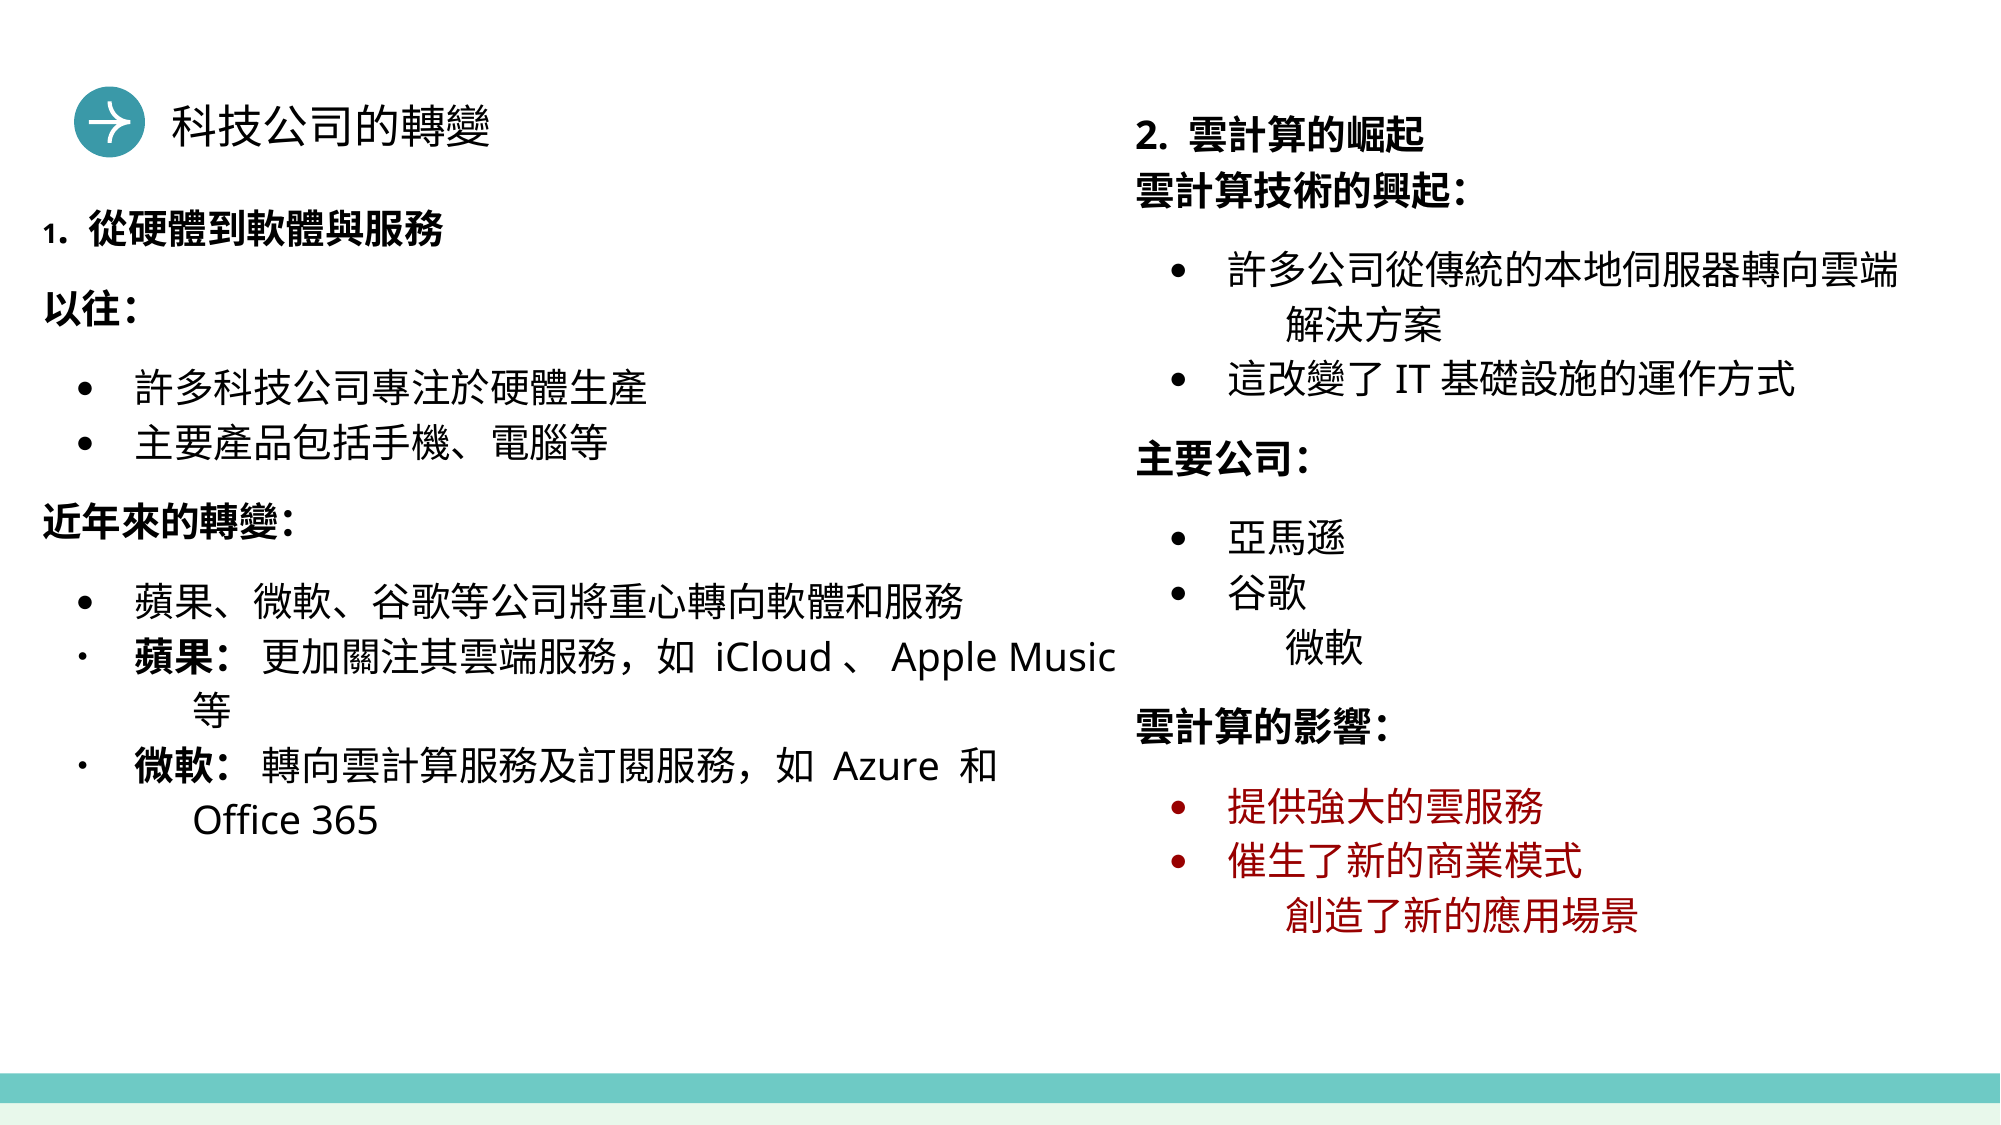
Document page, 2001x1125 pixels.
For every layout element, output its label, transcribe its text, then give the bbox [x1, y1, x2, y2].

text_box 1. 從硬體到軟體與服務 以往： 許多科技公司專注於硬體生產 主要產品包括手機、電腦等 近年來的轉變： 蘋果、微軟、谷歌等公司將重心轉向軟體和服務 蘋果： 更加關注其雲端服務，如 iCloud、Apple Music 等 微軟： 轉向雲計算服務及訂閱服務，如 Azure 和 Office 365 [42, 191, 1120, 637]
text_box [0, 1073, 2000, 1125]
text_box 2. 雲計算的崛起 雲計算技術的興起： 許多公司從傳統的本地伺服器轉向雲端解決方案 這改變了IT基礎設施的運作方式 主要公司： 亞馬遜 谷歌 微軟 雲計算的影響： 提供強大的雲服務 催生了新的商業模式 創造了新的應用場景 [1120, 86, 1916, 955]
text_box [30, 0, 2000, 1059]
text_box 科技公司的轉變 [171, 86, 1120, 158]
